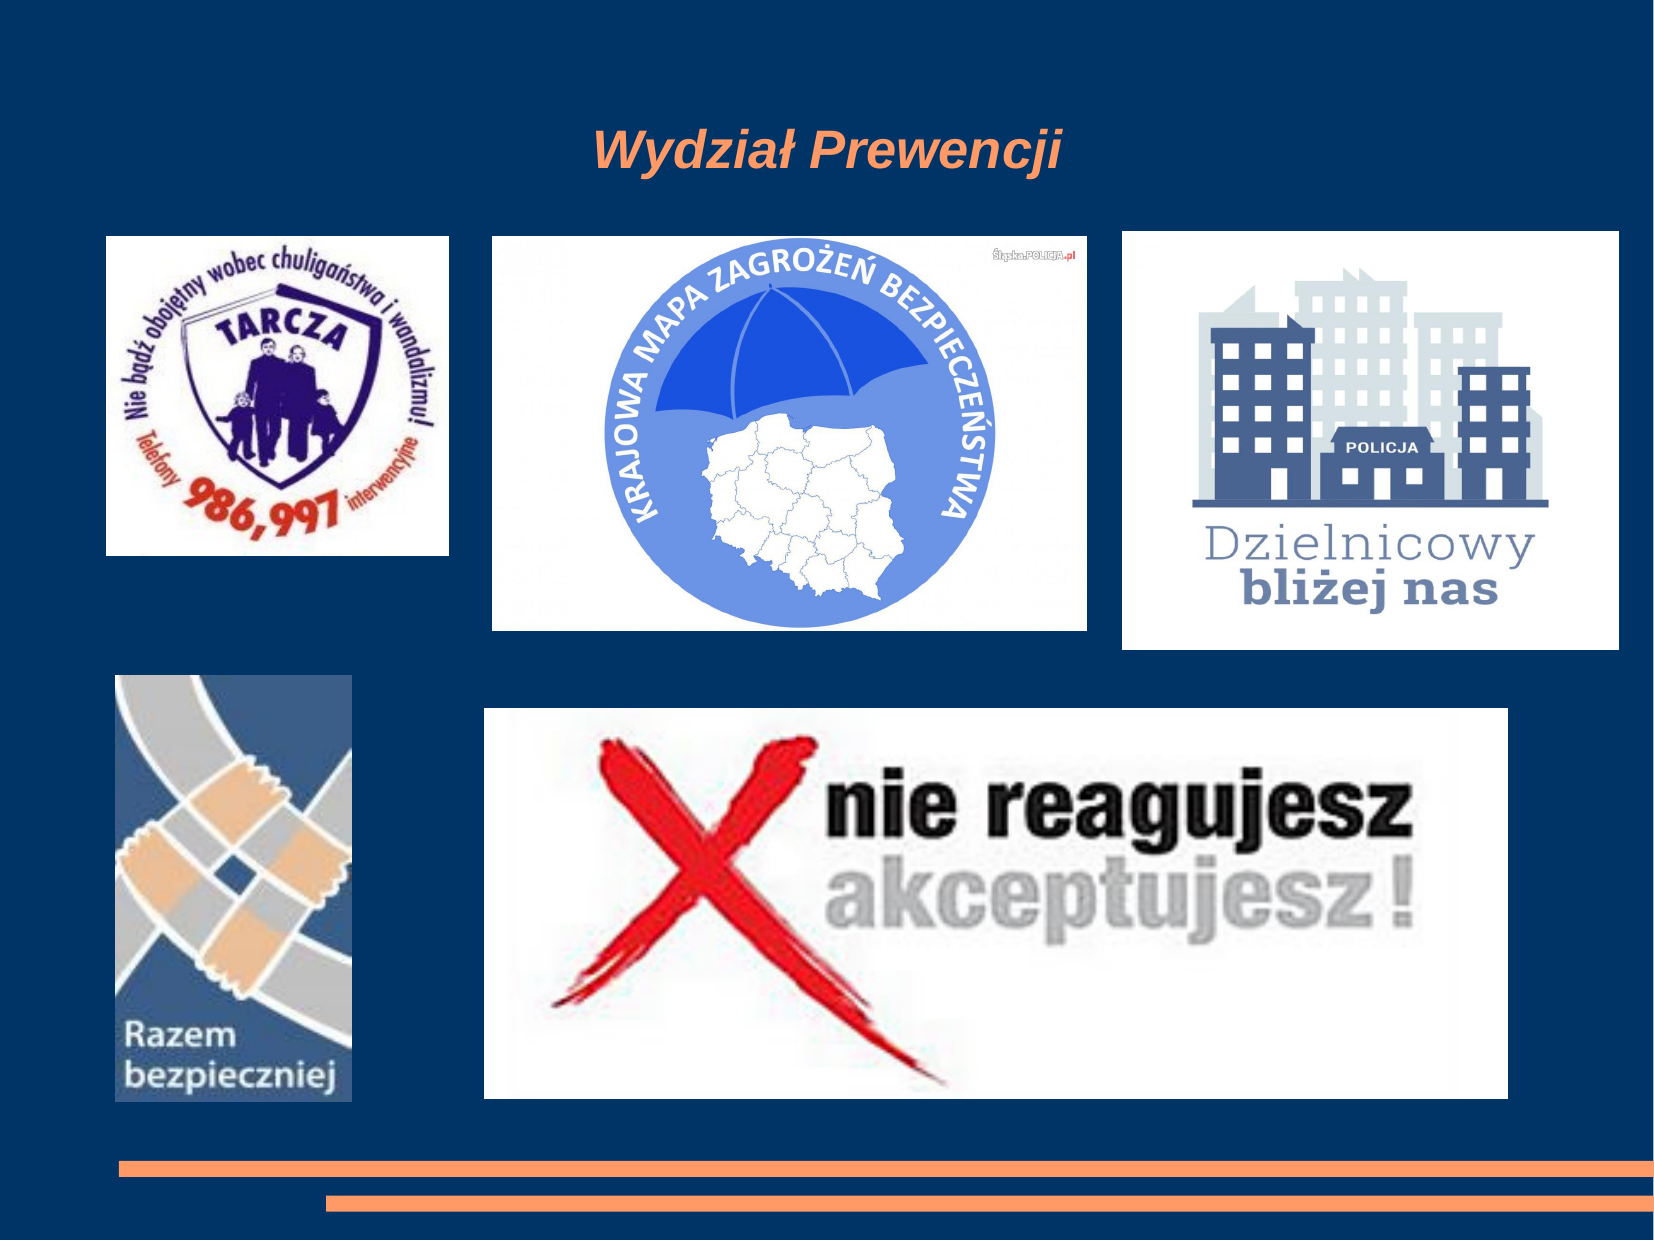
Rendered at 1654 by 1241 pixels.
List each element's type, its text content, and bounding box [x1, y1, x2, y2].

picture [1122, 231, 1619, 650]
picture [106, 236, 449, 556]
title Wydział Prewencji [121, 46, 1534, 254]
picture [484, 708, 1508, 1099]
picture [115, 675, 352, 1102]
picture [492, 236, 1087, 631]
